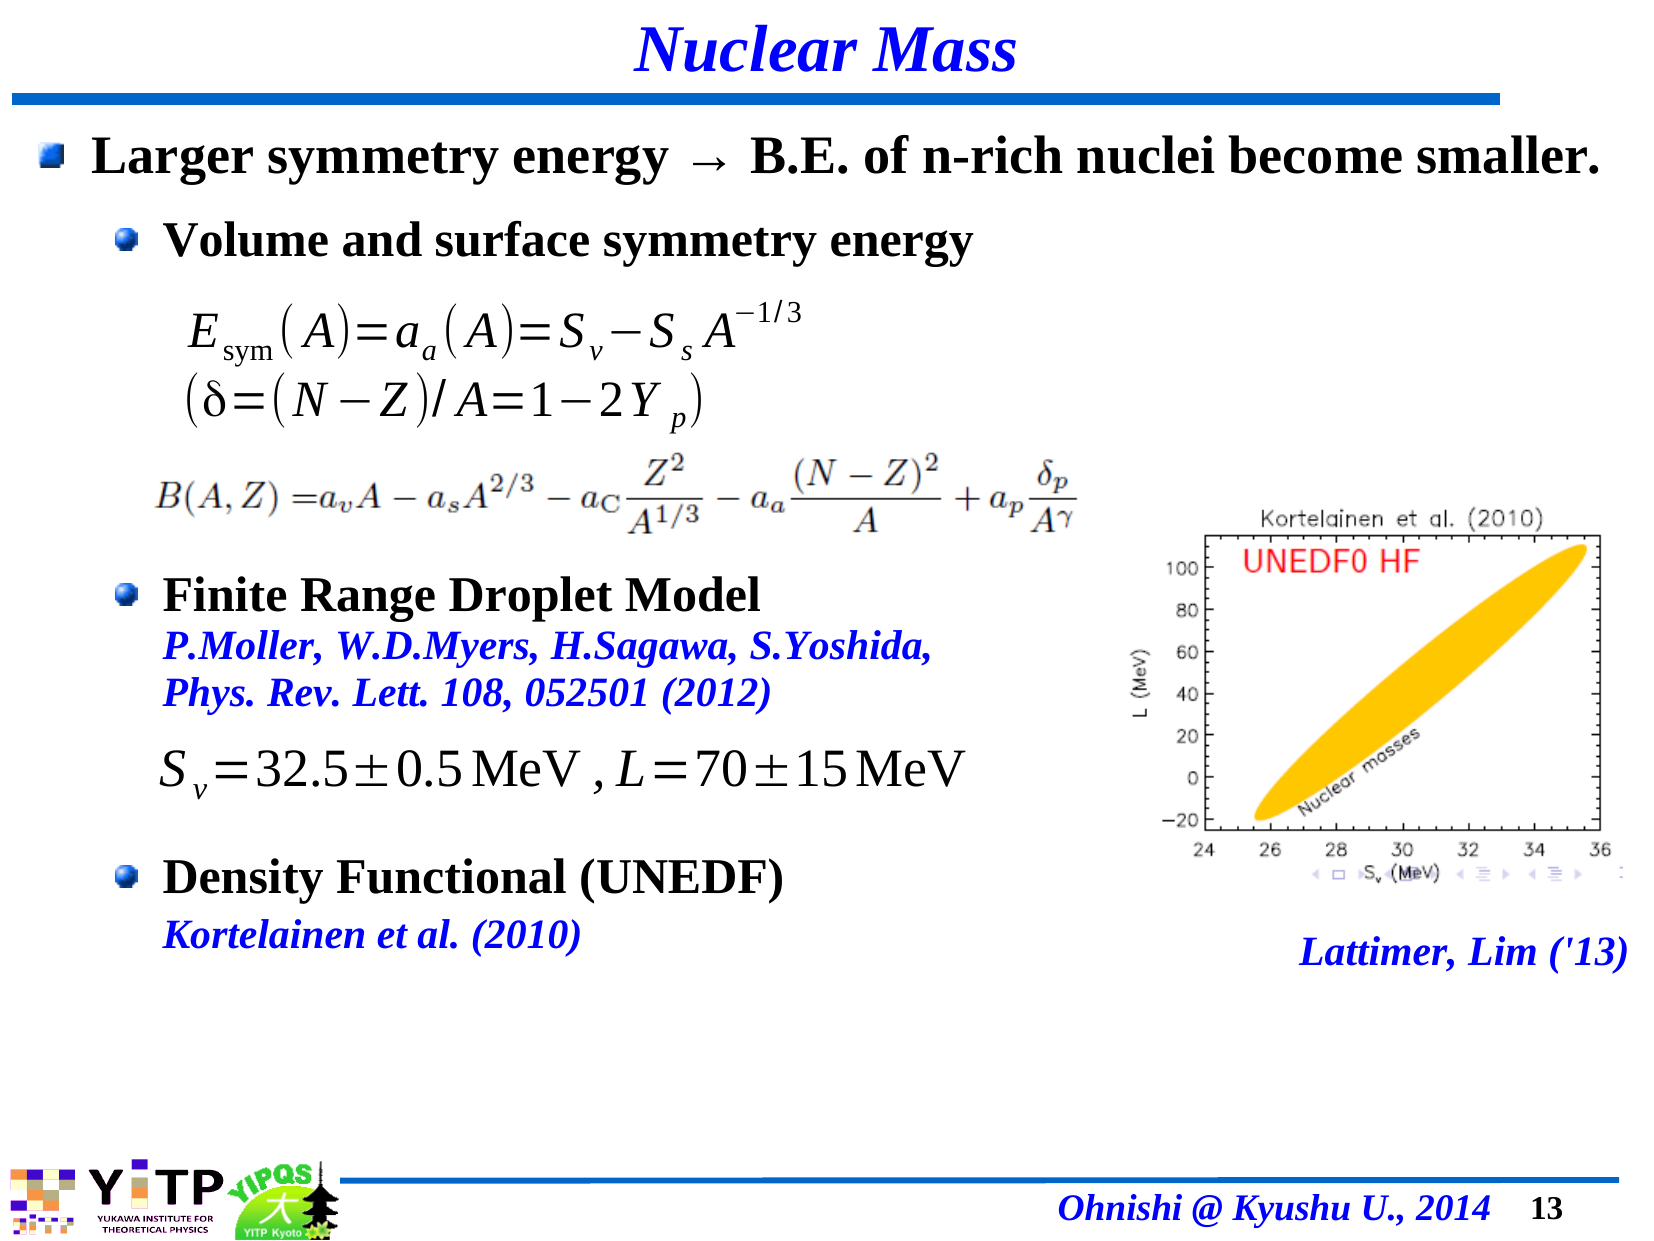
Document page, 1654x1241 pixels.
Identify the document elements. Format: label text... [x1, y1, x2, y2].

chart [768, 590, 887, 650]
list Larger symmetry energy → B.E. of n-rich nuclei become smaller. Volume and surface symmetry energy Finite Range Droplet Model P.Moller, W.D.Myers, H.Sagawa, S.Yoshida, Phys. Rev. Lett. 108, 052501 (2012) Density Functional (UNEDF) Kortelainen et al. (2010) [20, 124, 1621, 1137]
picture [0, 1154, 340, 1241]
text_box Lattimer, Lim ('13) [1299, 928, 1631, 975]
picture [1122, 496, 1623, 886]
chart [152, 738, 975, 806]
title Nuclear Mass [0, 0, 1654, 99]
chart [177, 295, 808, 435]
